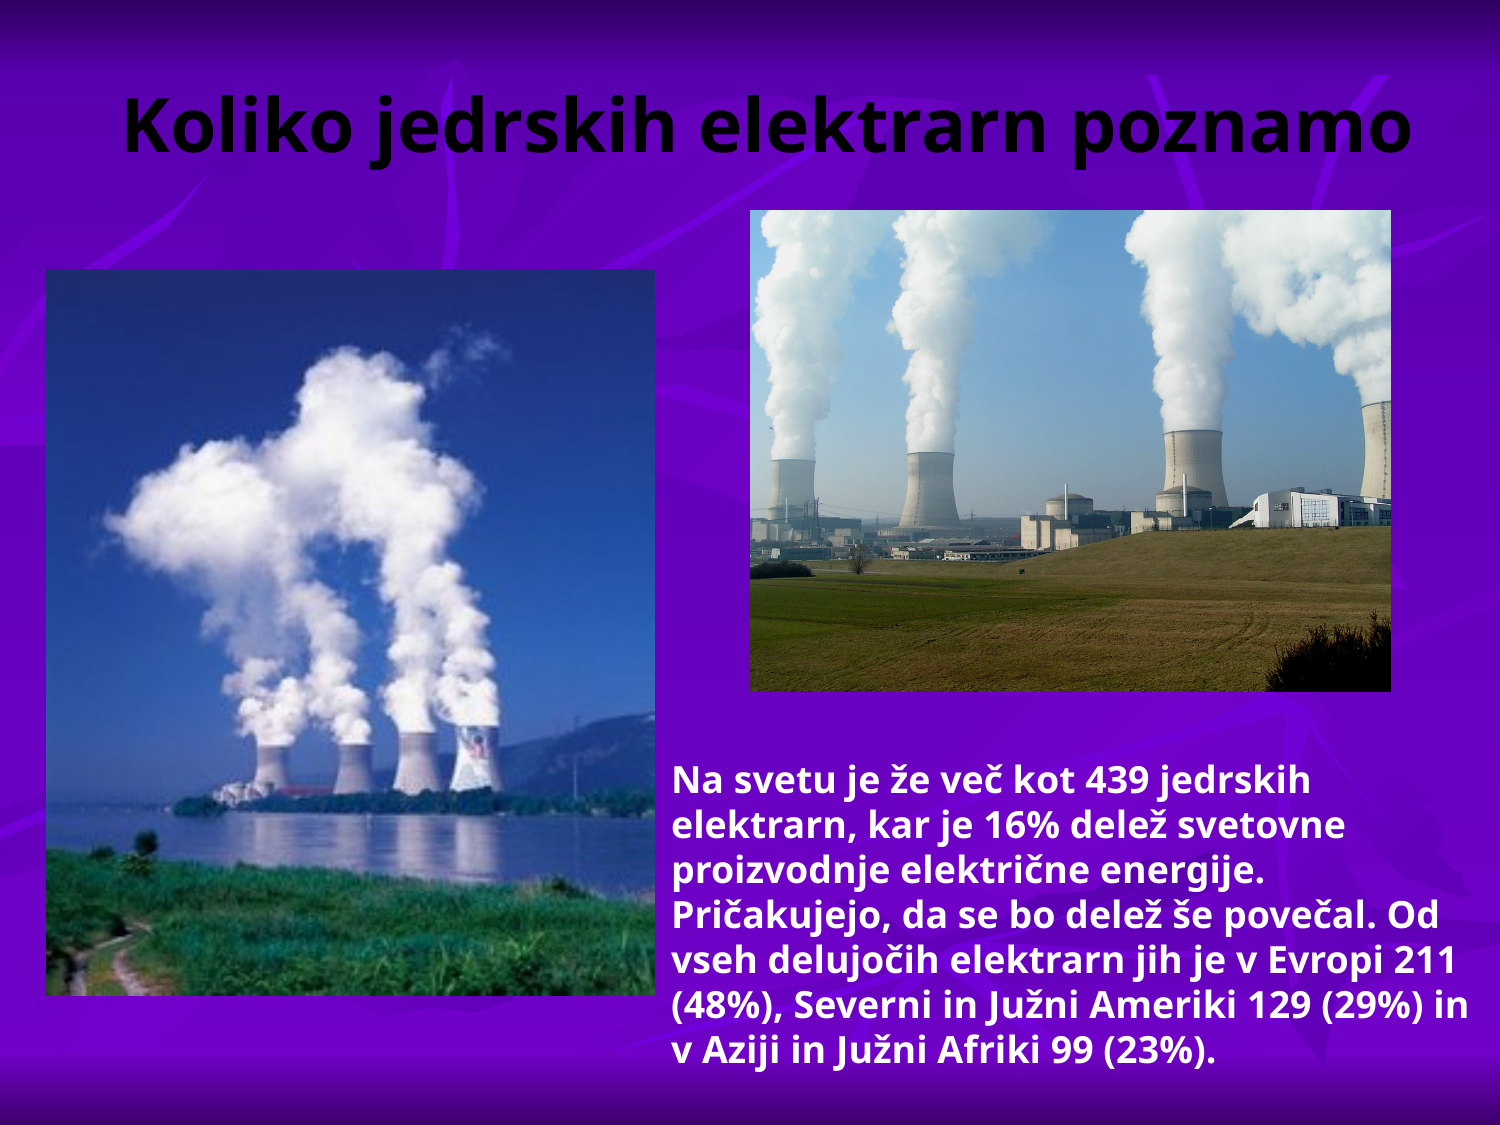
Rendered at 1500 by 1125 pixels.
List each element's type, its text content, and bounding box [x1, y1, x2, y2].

text_box Koliko jedrskih elektrarn poznamo [105, 70, 1430, 176]
text_box Na svetu je že več kot 439 jedrskih elektrarn, kar je 16% delež svetovne proizvodnje električne energije. Pričakujejo, da se bo delež še povečal. Od vseh delujočih elektrarn jih je v Evropi 211 (48%), Severni in Južni Ameriki 129 (29%) in v Aziji in Južni Afriki 99 (23%). [656, 748, 1500, 1123]
picture [750, 210, 1391, 692]
picture [46, 269, 655, 997]
